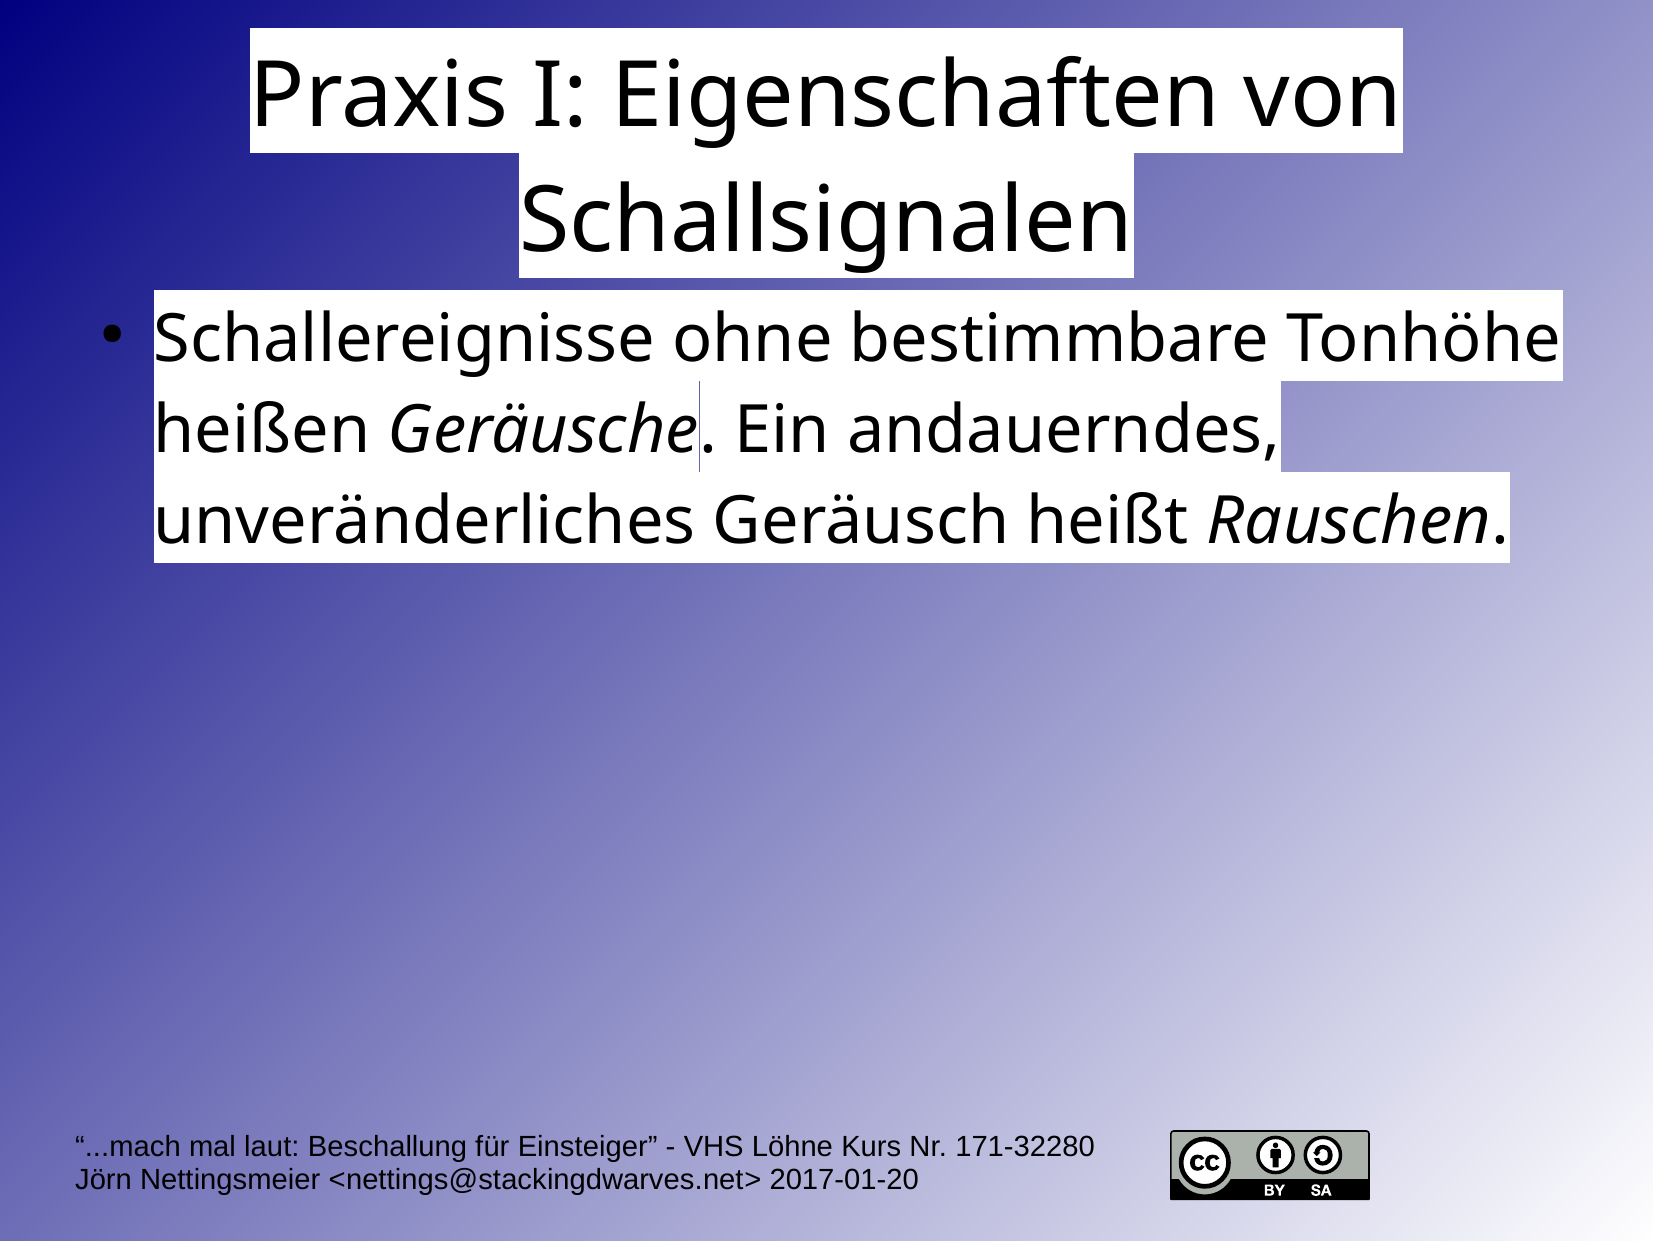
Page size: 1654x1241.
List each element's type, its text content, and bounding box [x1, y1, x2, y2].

title Praxis I: Eigenschaften von Schallsignalen [82, 27, 1571, 279]
list Schallereignisse ohne bestimmbare Tonhöhe heißen Geräusche. Ein andauerndes, unveränderliches Geräusch heißt Rauschen. [82, 290, 1571, 1010]
